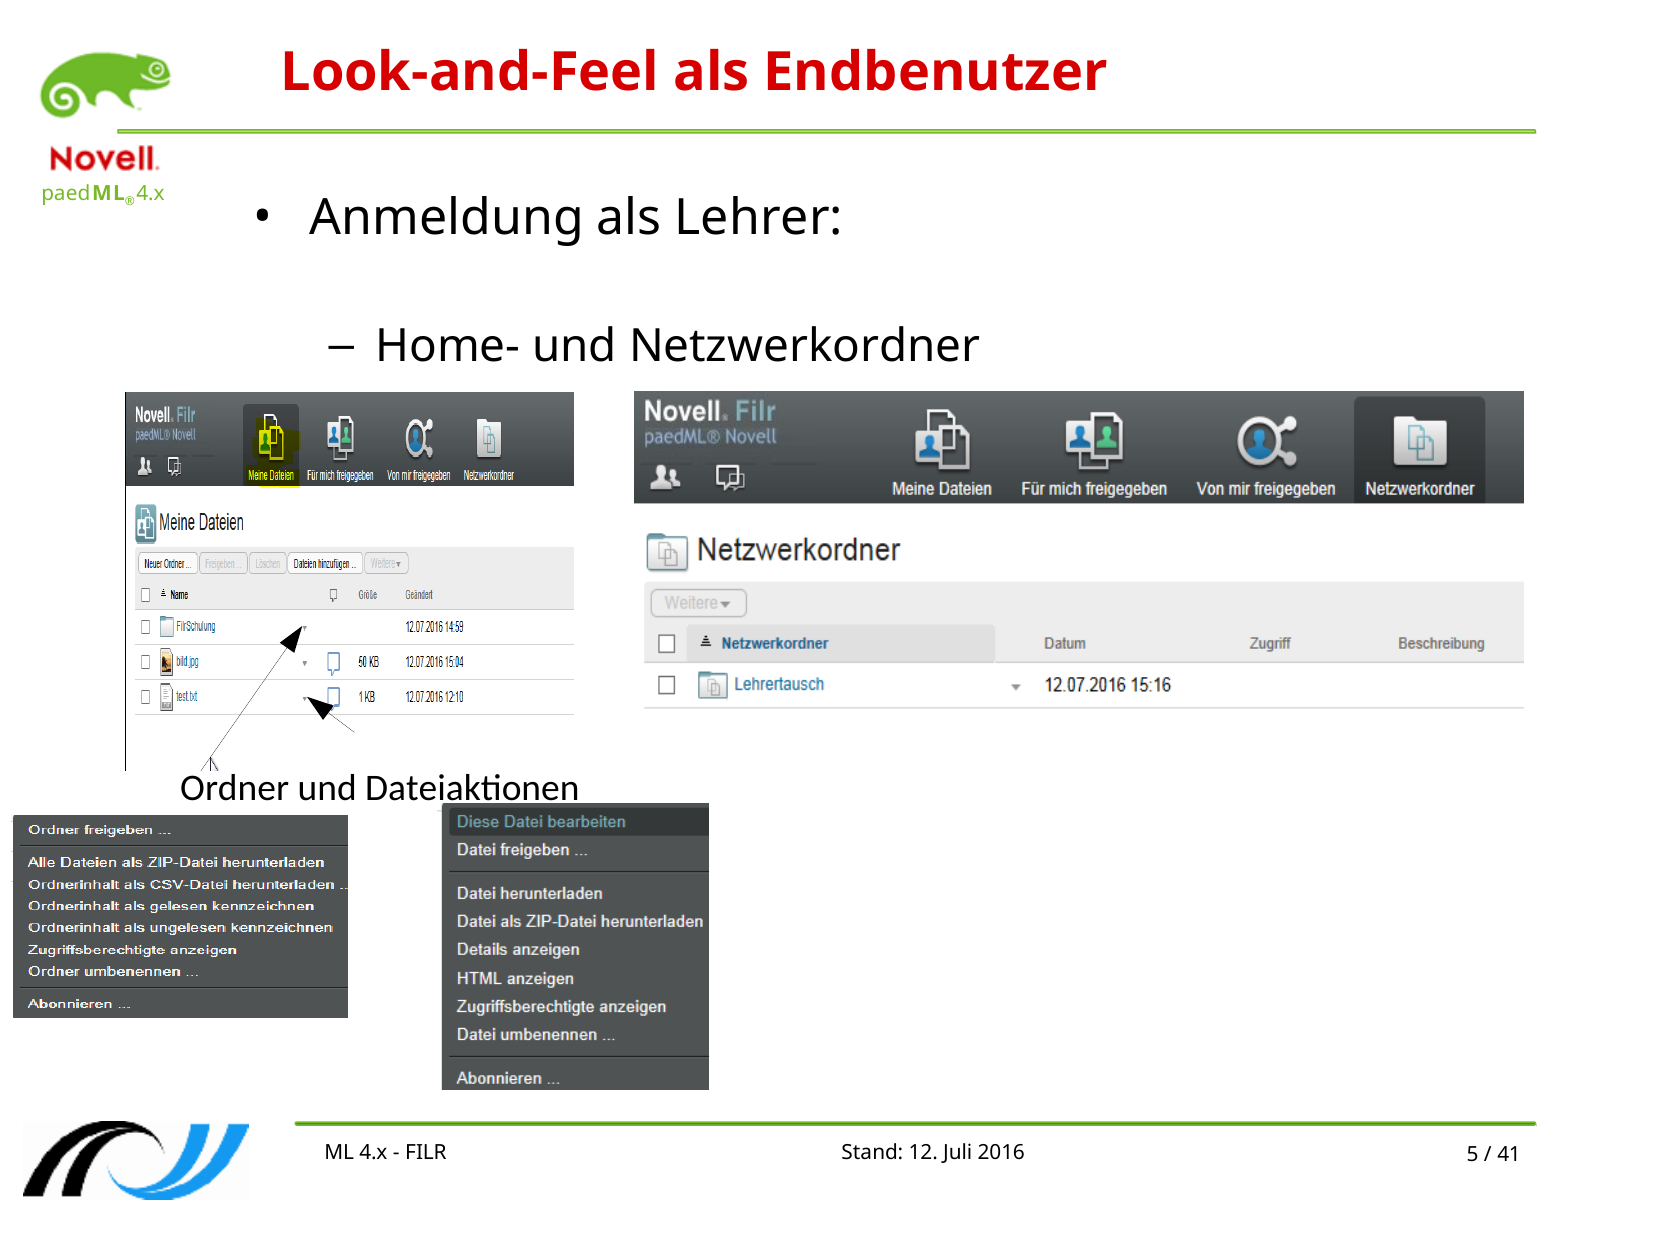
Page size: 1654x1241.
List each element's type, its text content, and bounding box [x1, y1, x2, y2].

picture [437, 803, 709, 1090]
list Anmeldung als Lehrer: Home- und Netzwerkordner [253, 184, 1548, 378]
picture [11, 815, 348, 1018]
picture [634, 391, 1524, 733]
picture [125, 392, 574, 771]
title Look-and-Feel als Endbenutzer [259, 35, 1534, 103]
picture [26, 35, 184, 193]
picture [23, 1121, 249, 1200]
text_box Ordner und Dateiaktionen [165, 755, 595, 816]
